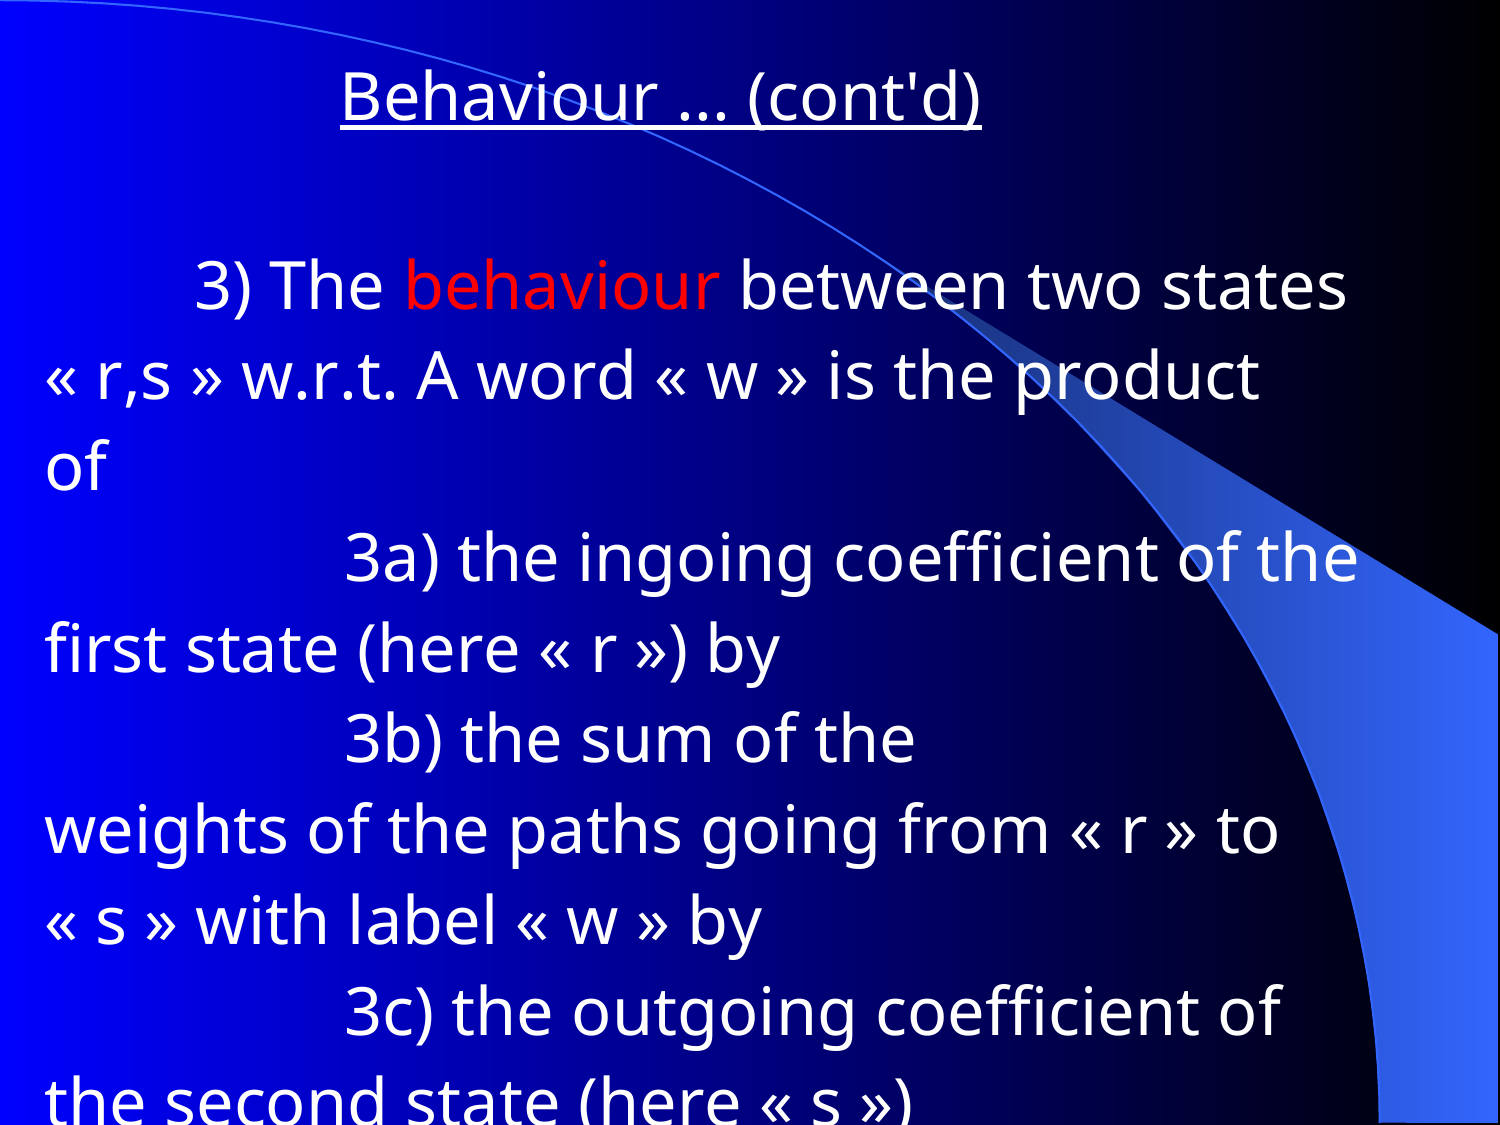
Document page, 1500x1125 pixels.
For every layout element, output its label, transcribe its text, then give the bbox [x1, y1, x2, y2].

text_box Behaviour ... (cont'd) [324, 41, 1099, 138]
text_box 3) The behaviour between two states « r,s » w.r.t. A word « w » is the product of 3a) the ingoing coefficient of the first state (here « r ») by 3b) the sum of the weights of the paths going from « r » to « s » with label « w » by 3c) the outgoing coefficient of the second state (here « s ») [29, 230, 1486, 1056]
